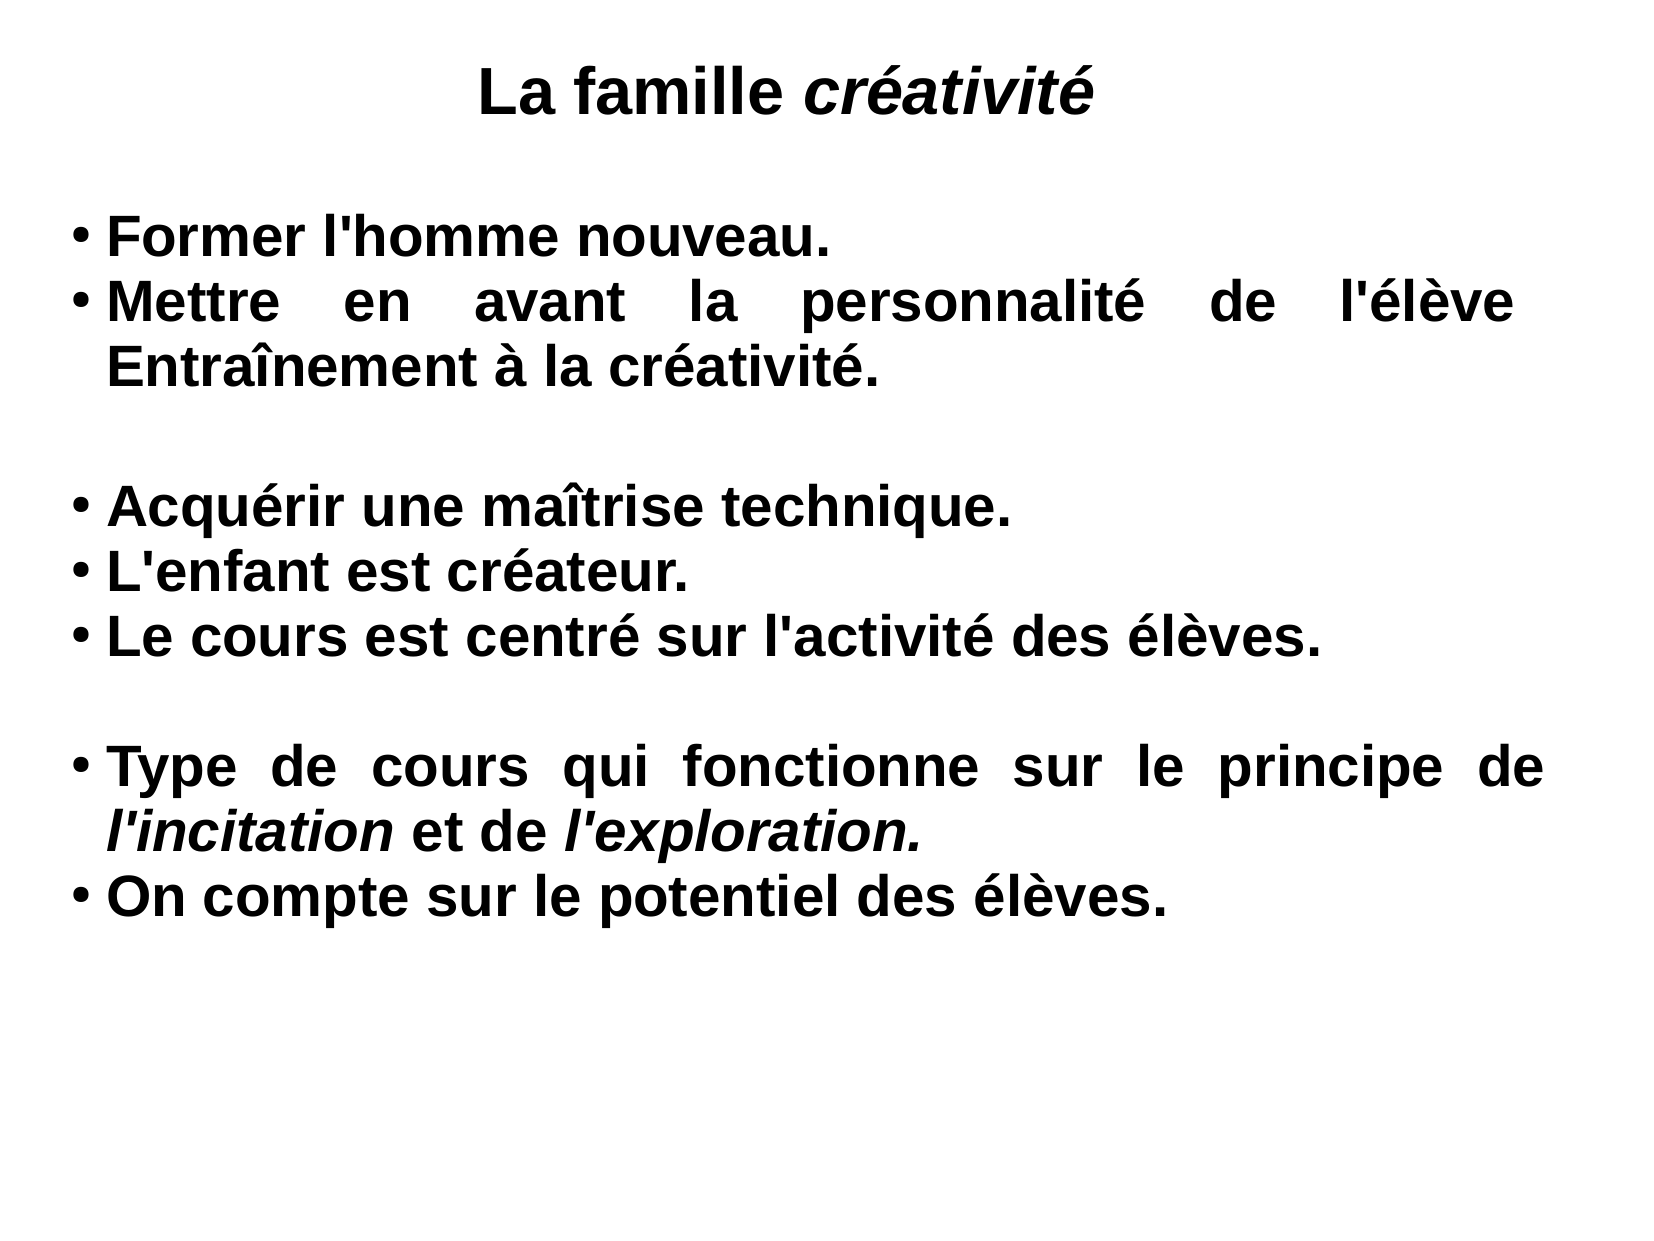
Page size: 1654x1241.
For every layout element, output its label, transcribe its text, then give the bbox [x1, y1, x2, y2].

text_box La famille créativité Former l'homme nouveau. Mettre en avant la personnalité de l'élève Entraînement à la créativité. Acquérir une maîtrise technique. L'enfant est créateur. Le cours est centré sur l'activité des élèves. Type de cours qui fonctionne sur le principe de l'incitation et de l'exploration. On compte sur le potentiel des élèves. [0, 47, 1595, 1182]
